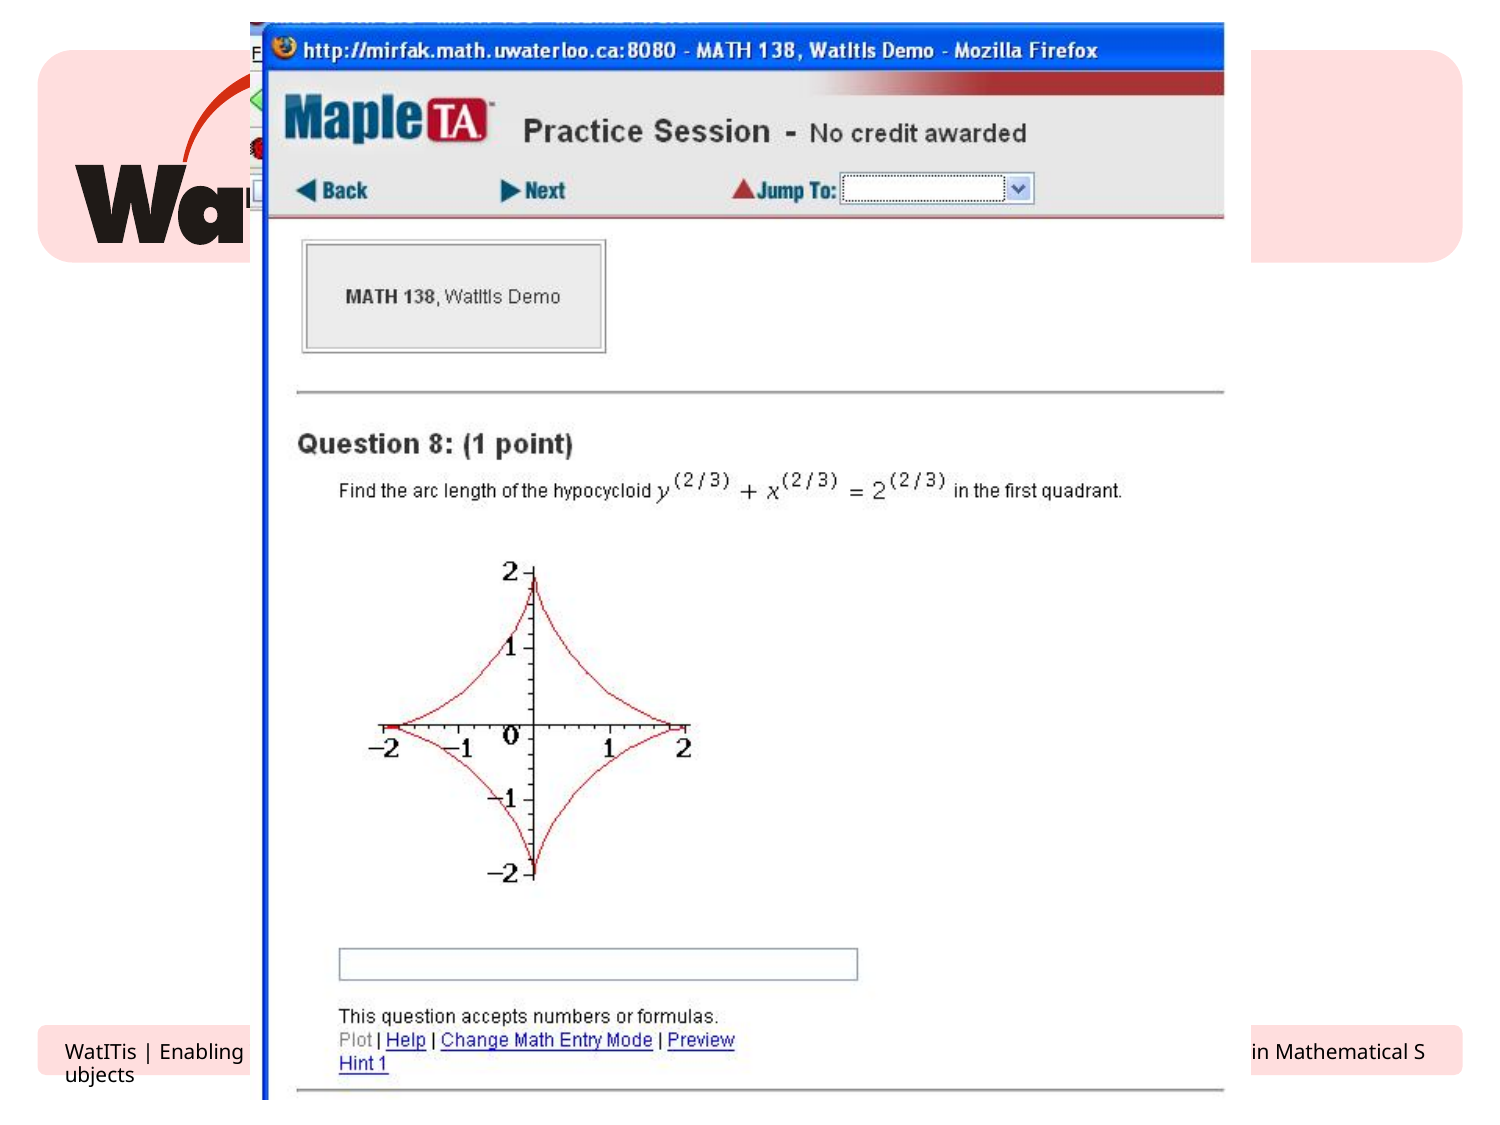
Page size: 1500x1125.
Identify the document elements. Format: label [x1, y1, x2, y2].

picture [250, 22, 1251, 1100]
